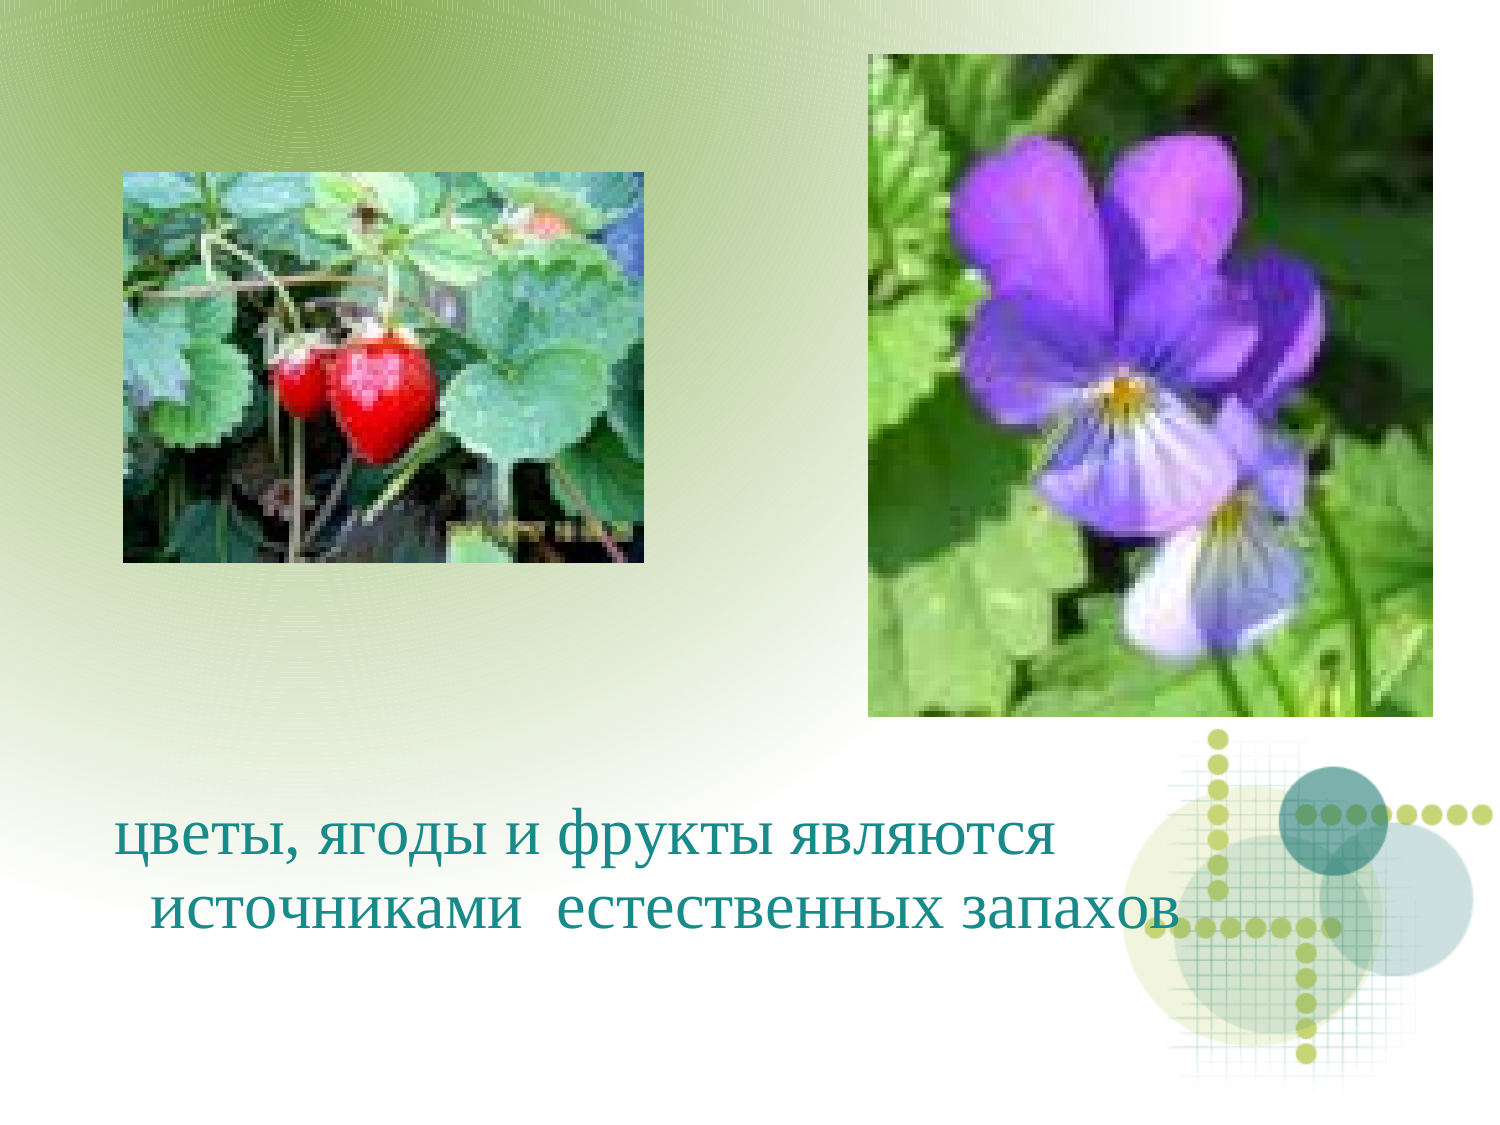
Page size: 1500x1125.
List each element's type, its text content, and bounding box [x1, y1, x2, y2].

title [150, 45, 1426, 234]
picture [1110, 718, 1500, 1098]
picture [123, 172, 644, 563]
list цветы, ягоды и фрукты являются источниками естественных запахов [64, 786, 1415, 1005]
picture [868, 54, 1433, 717]
